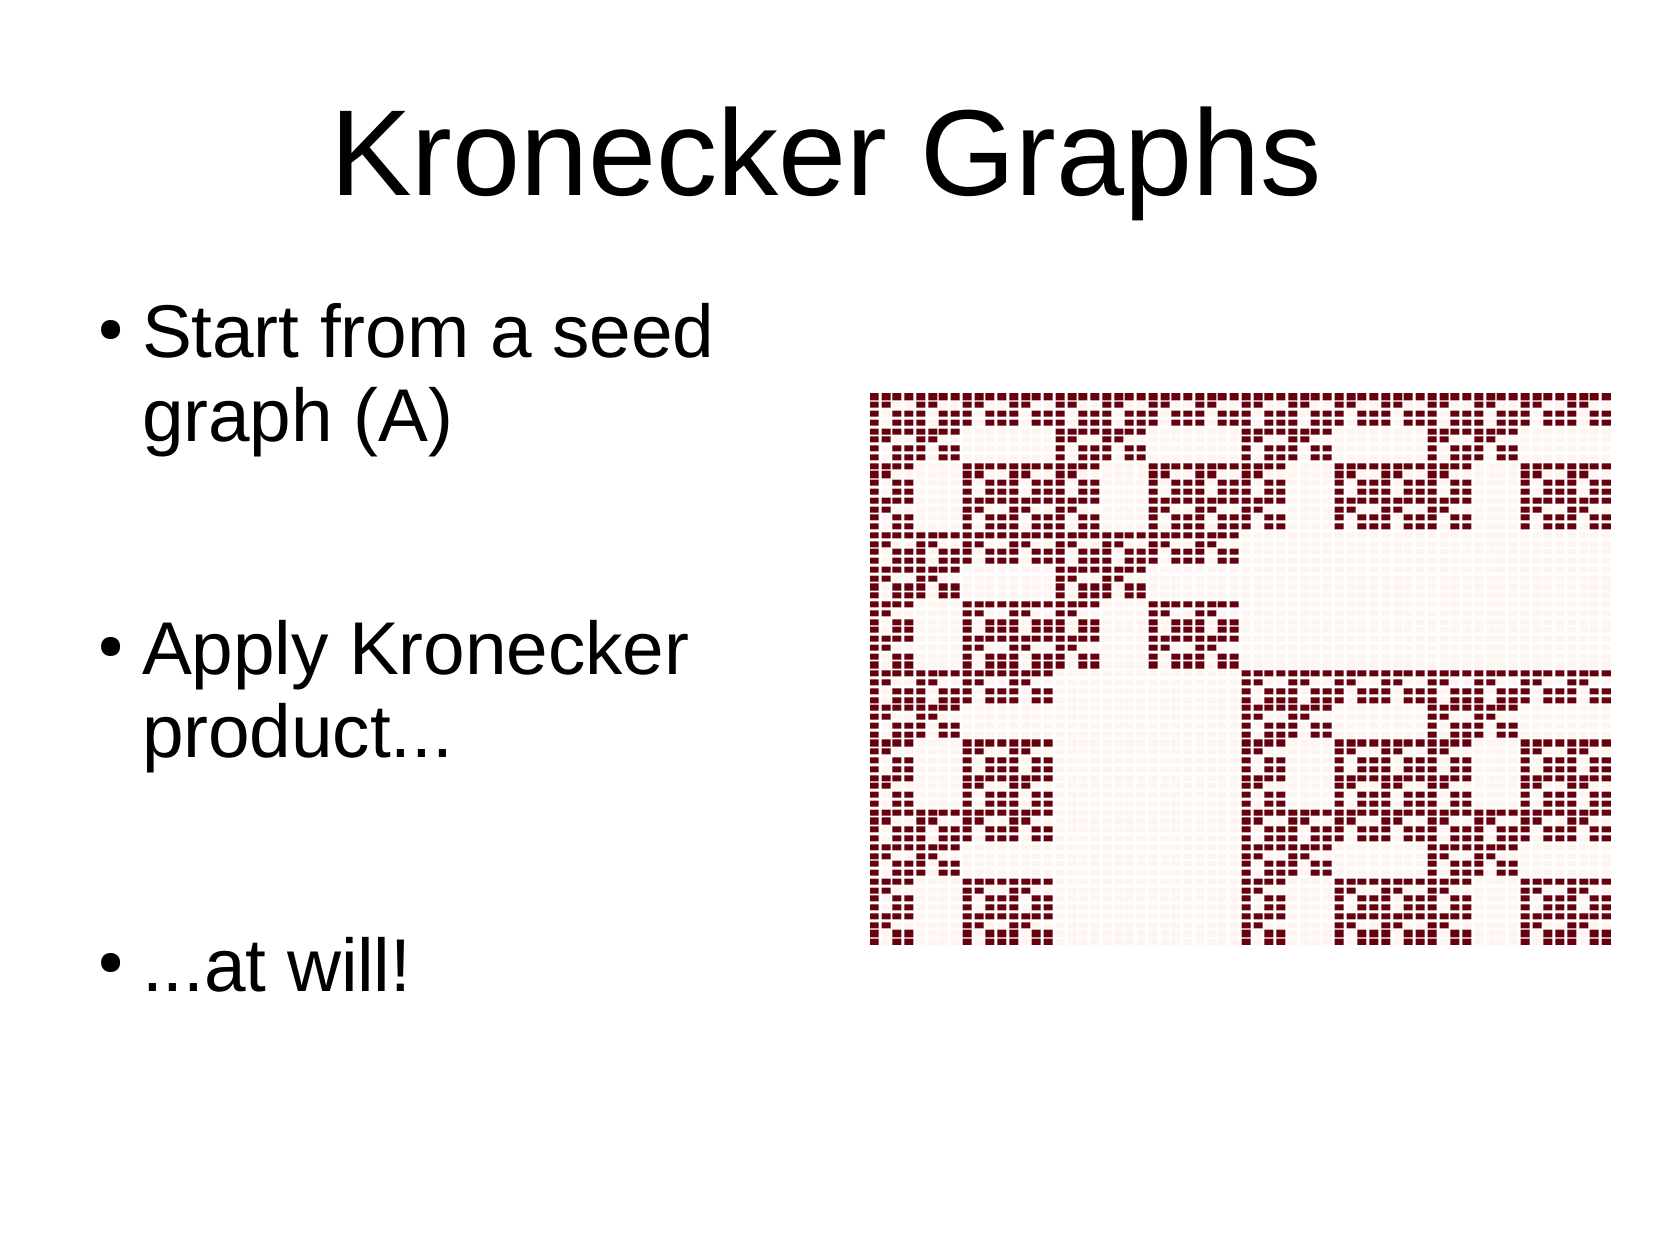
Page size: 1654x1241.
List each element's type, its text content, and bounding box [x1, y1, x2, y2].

list Start from a seed graph (A) Apply Kronecker product... ...at will! [82, 290, 809, 1010]
title Kronecker Graphs [82, 49, 1571, 257]
text_box xA [1611, 580, 1618, 647]
text_box xA [1611, 708, 1619, 774]
picture [870, 393, 1611, 946]
text_box xA [1611, 450, 1618, 516]
text_box xA [1611, 834, 1618, 901]
